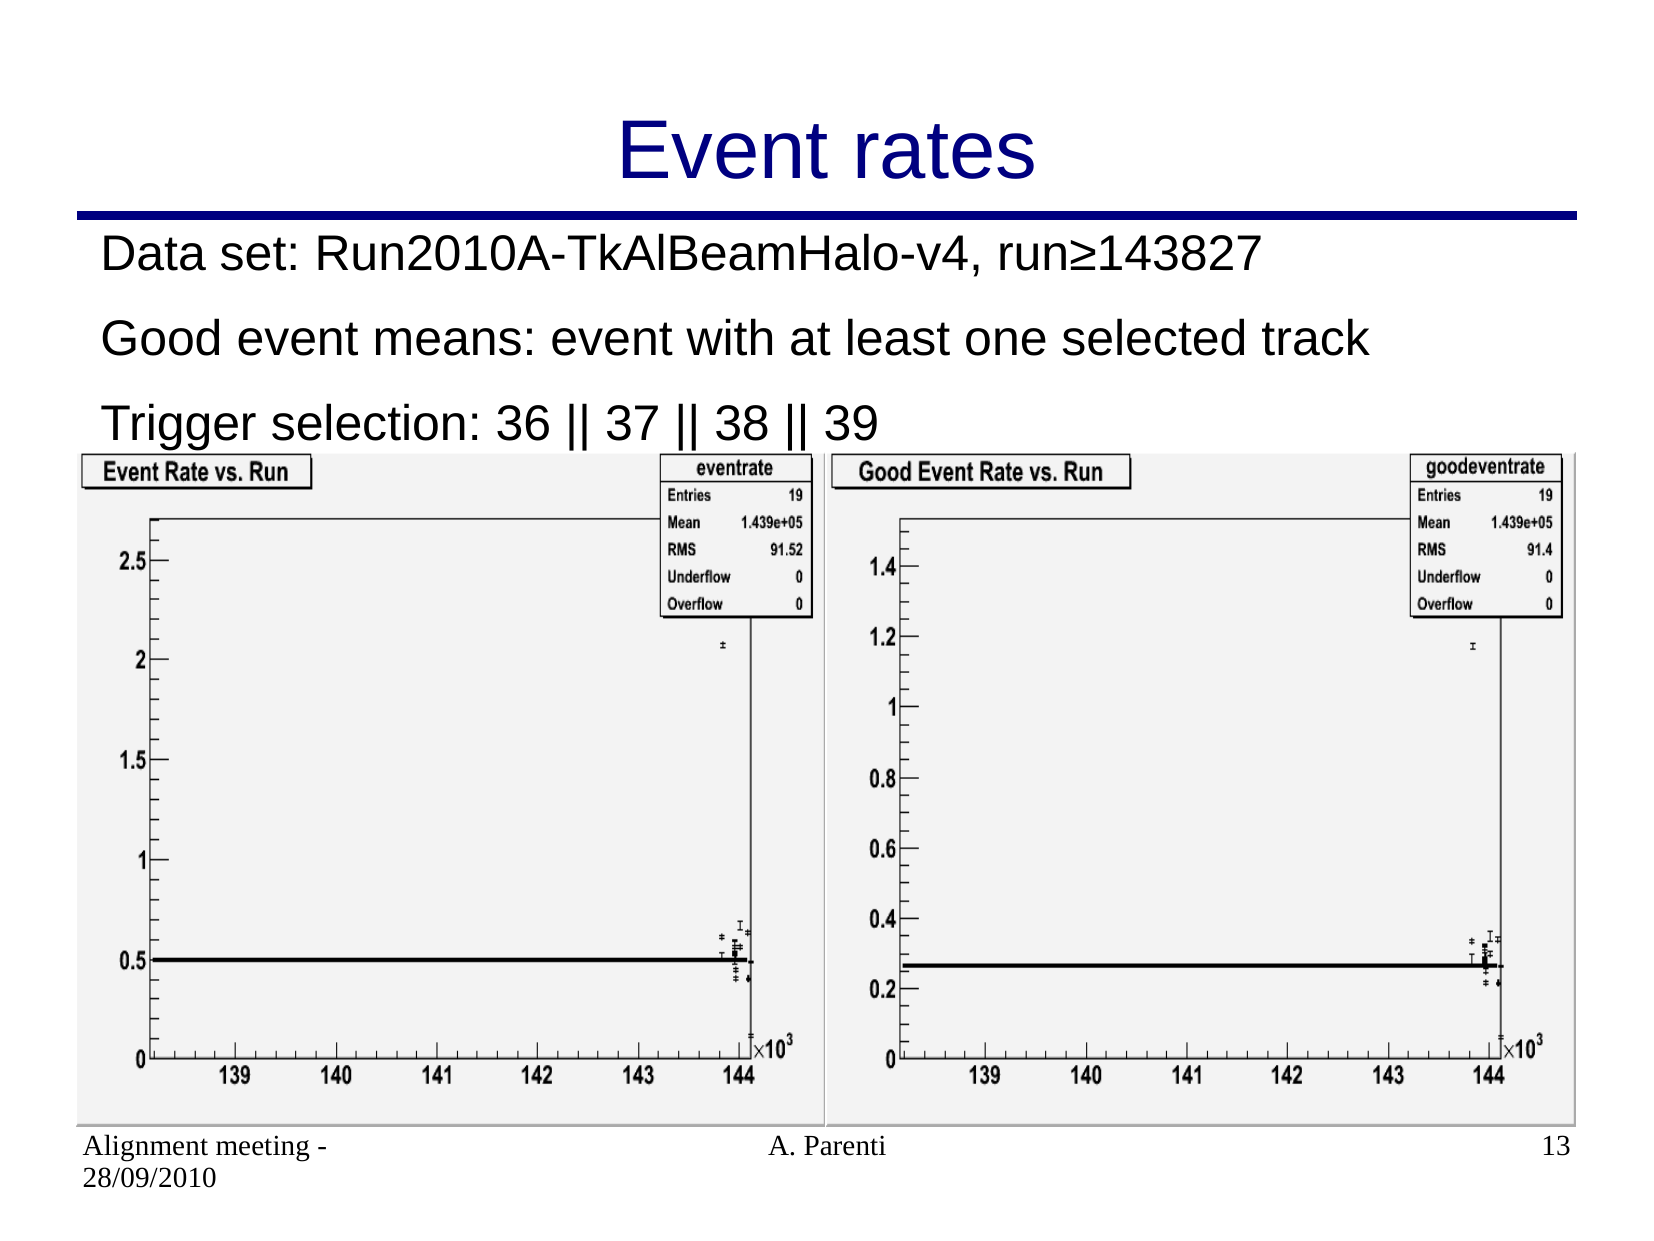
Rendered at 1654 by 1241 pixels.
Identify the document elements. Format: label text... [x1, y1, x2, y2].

list Data set: Run2010A-TkAlBeamHalo-v4, run≥143827 Good event means: event with at least one selected track Trigger selection: 36 || 37 || 38 || 39 [82, 225, 1571, 451]
title Event rates [82, 75, 1571, 225]
picture [75, 451, 1576, 1127]
